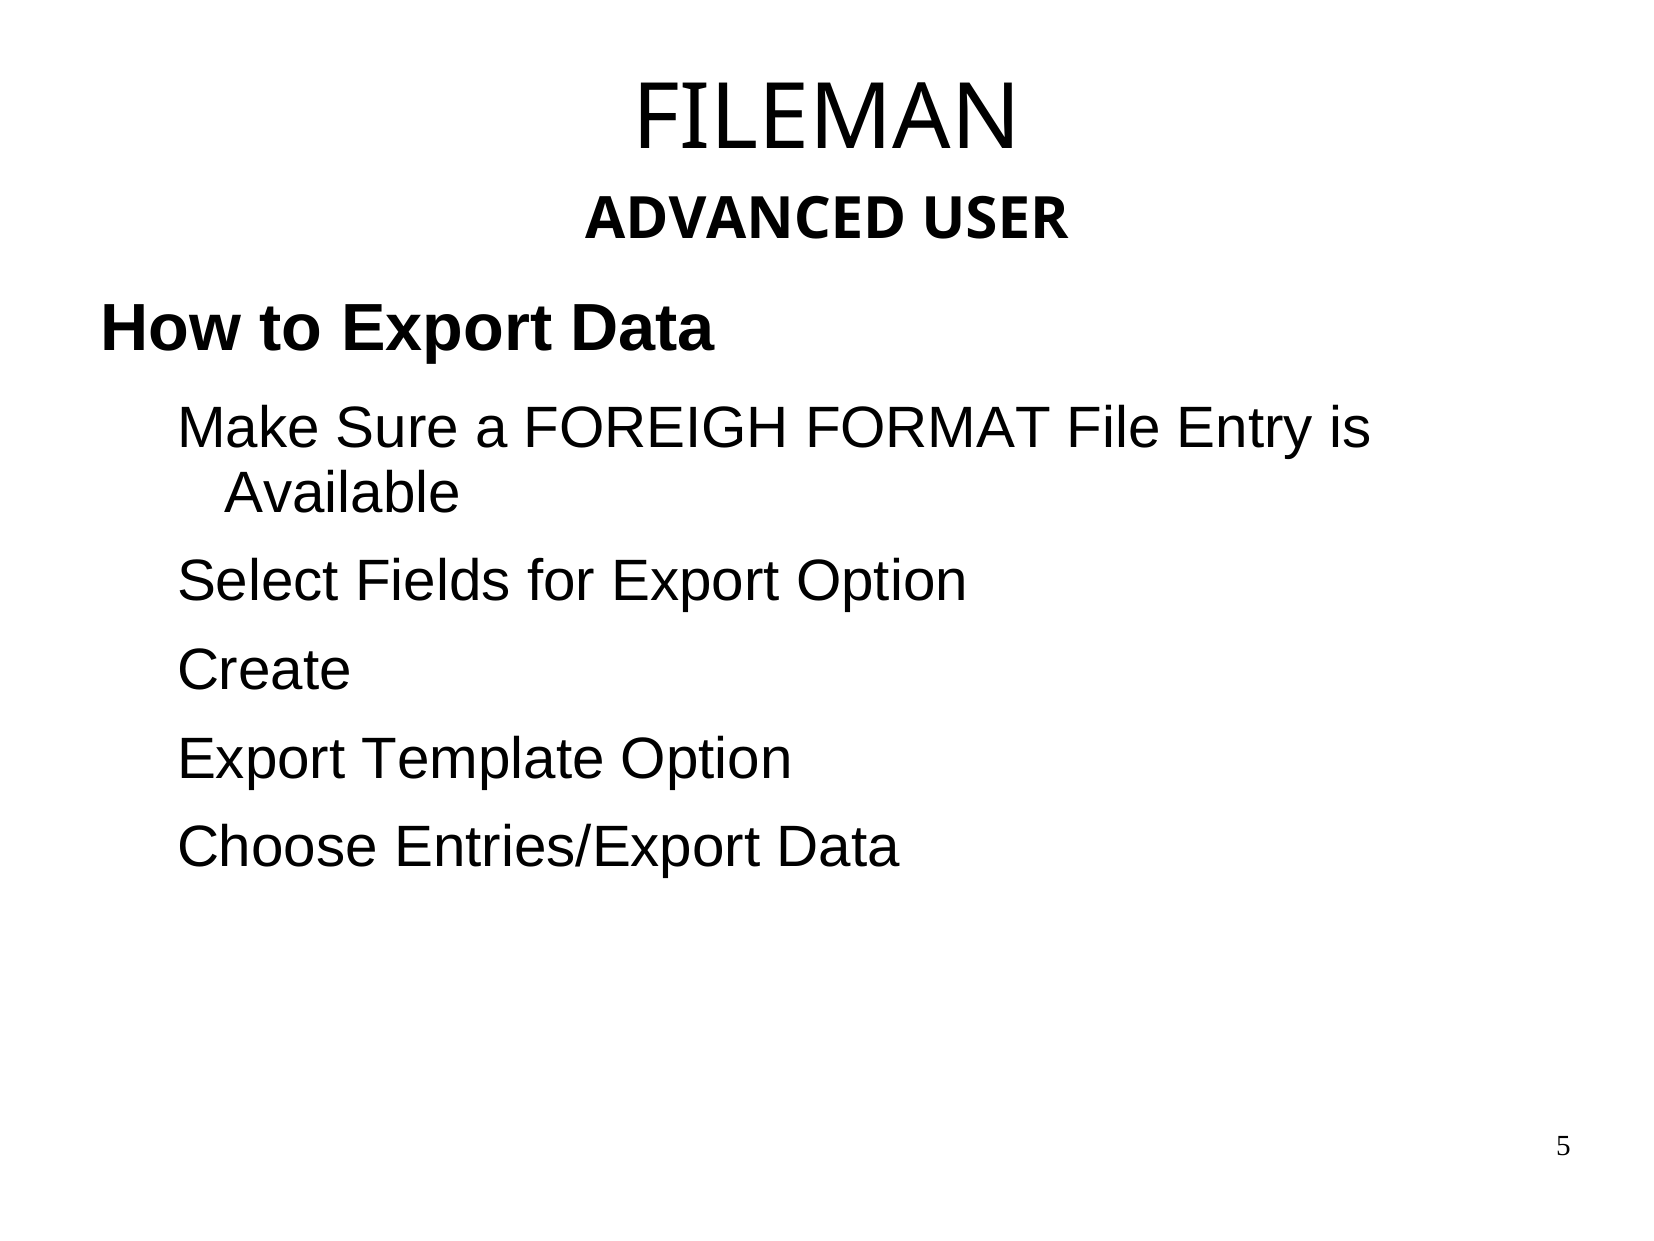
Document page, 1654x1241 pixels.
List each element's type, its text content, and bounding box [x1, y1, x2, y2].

title FILEMAN ADVANCED USER [82, 47, 1571, 259]
list How to Export Data Make Sure a FOREIGH FORMAT File Entry is Available Select Fields for Export Option Create Export Template Option Choose Entries/Export Data [82, 290, 1571, 1094]
